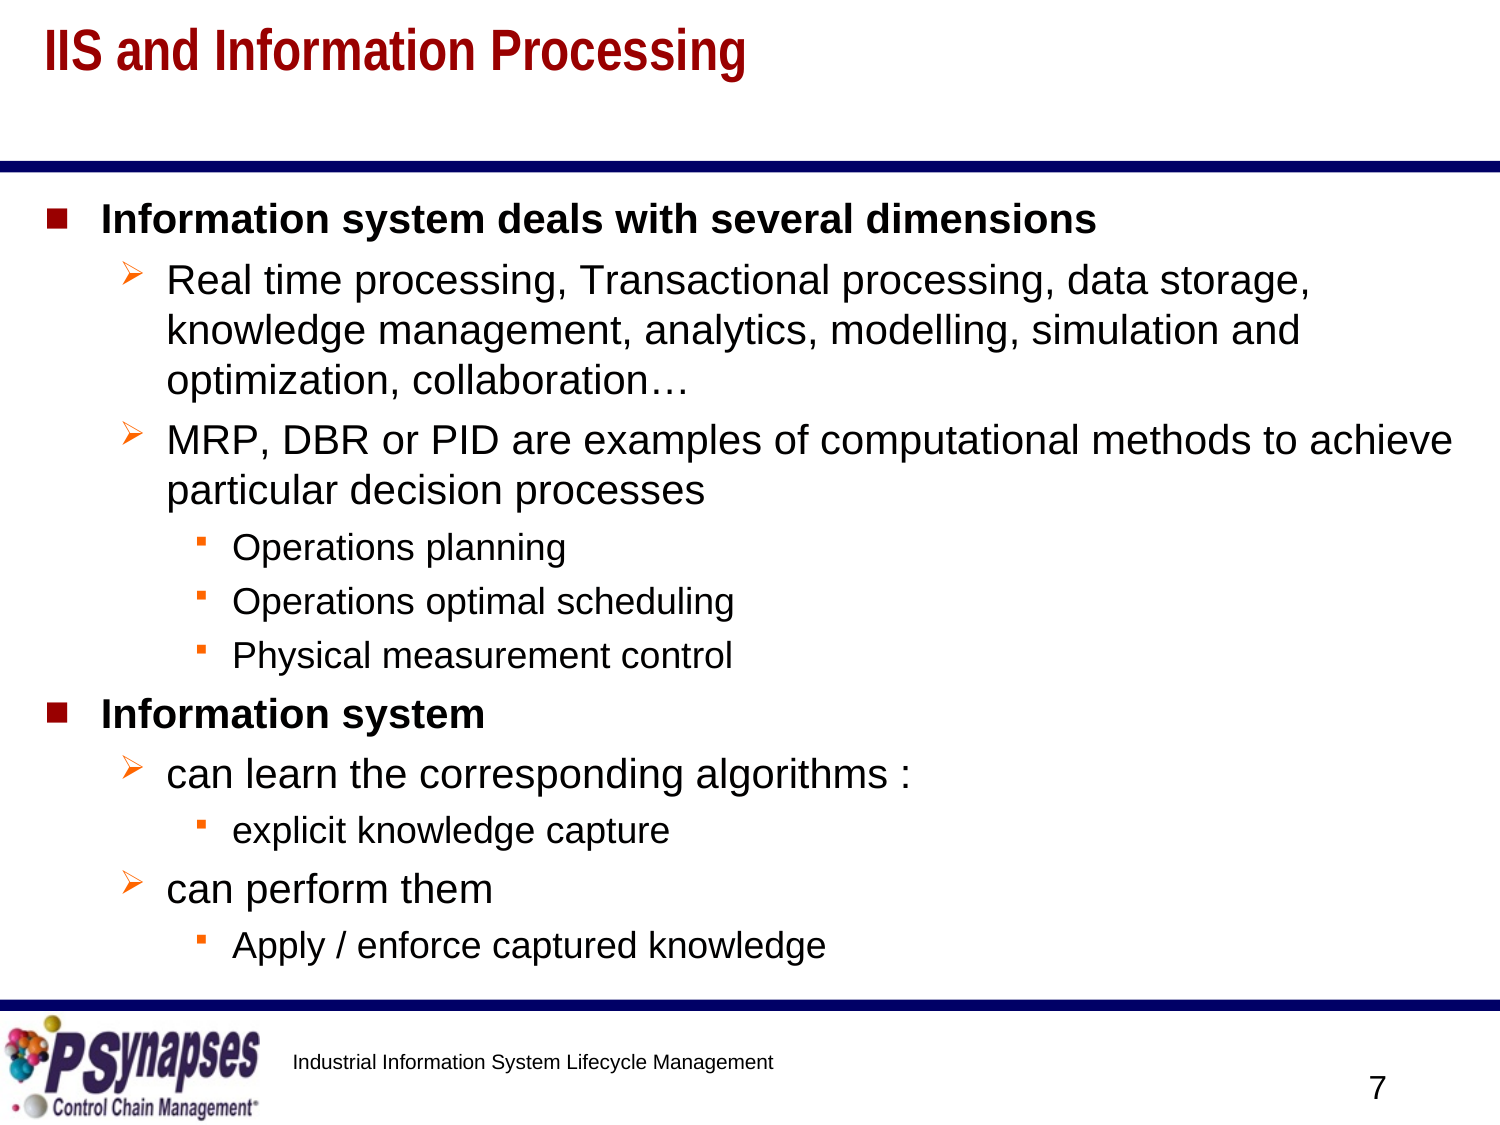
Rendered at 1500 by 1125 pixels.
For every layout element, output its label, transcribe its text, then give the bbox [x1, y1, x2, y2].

picture [0, 1011, 260, 1125]
title IIS and Information Processing [29, 12, 1471, 138]
list Information system deals with several dimensions Real time processing, Transactional processing, data storage, knowledge management, analytics, modelling, simulation and optimization, collaboration… MRP, DBR or PID are examples of computational methods to achieve particular decision processes Operations planning Operations optimal scheduling Physical measurement control Information system can learn the corresponding algorithms : explicit knowledge capture can perform them Apply / enforce captured knowledge [29, 184, 1471, 1034]
